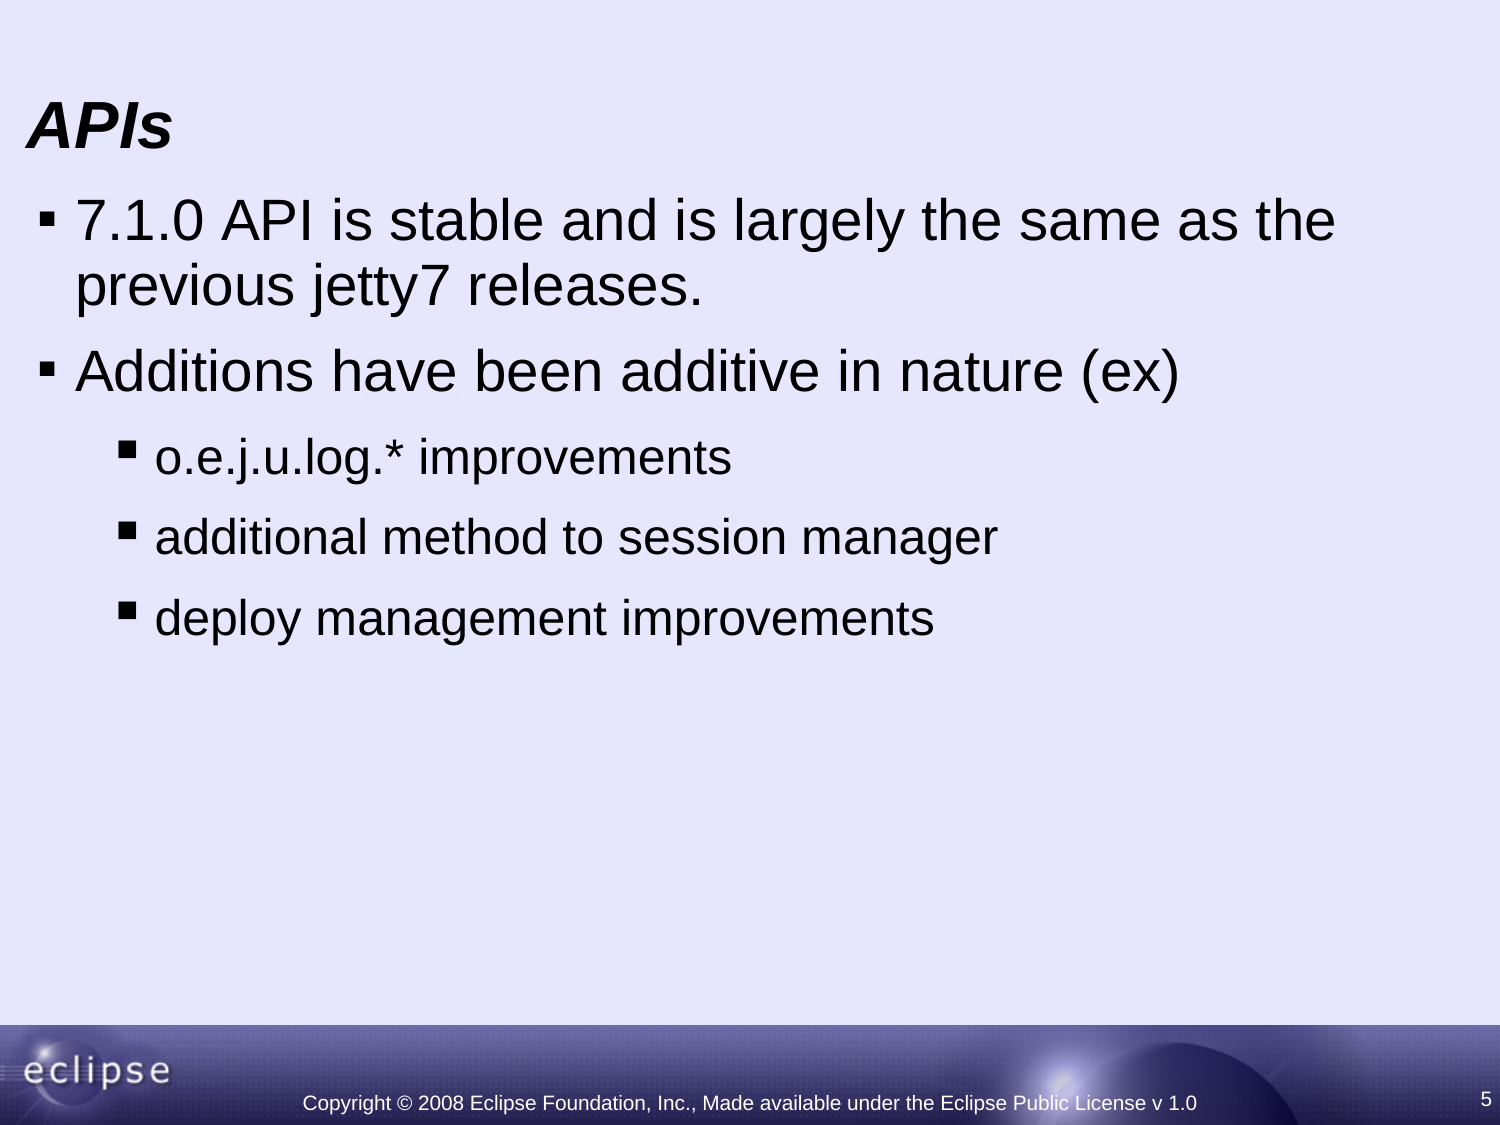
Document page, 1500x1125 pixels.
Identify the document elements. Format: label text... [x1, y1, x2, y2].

title APIs [26, 90, 1474, 166]
picture [0, 1025, 1500, 1125]
list 7.1.0 API is stable and is largely the same as the previous jetty7 releases. Additions have been additive in nature (ex) o.e.j.u.log.* improvements additional method to session manager deploy management improvements [37, 187, 1463, 1006]
